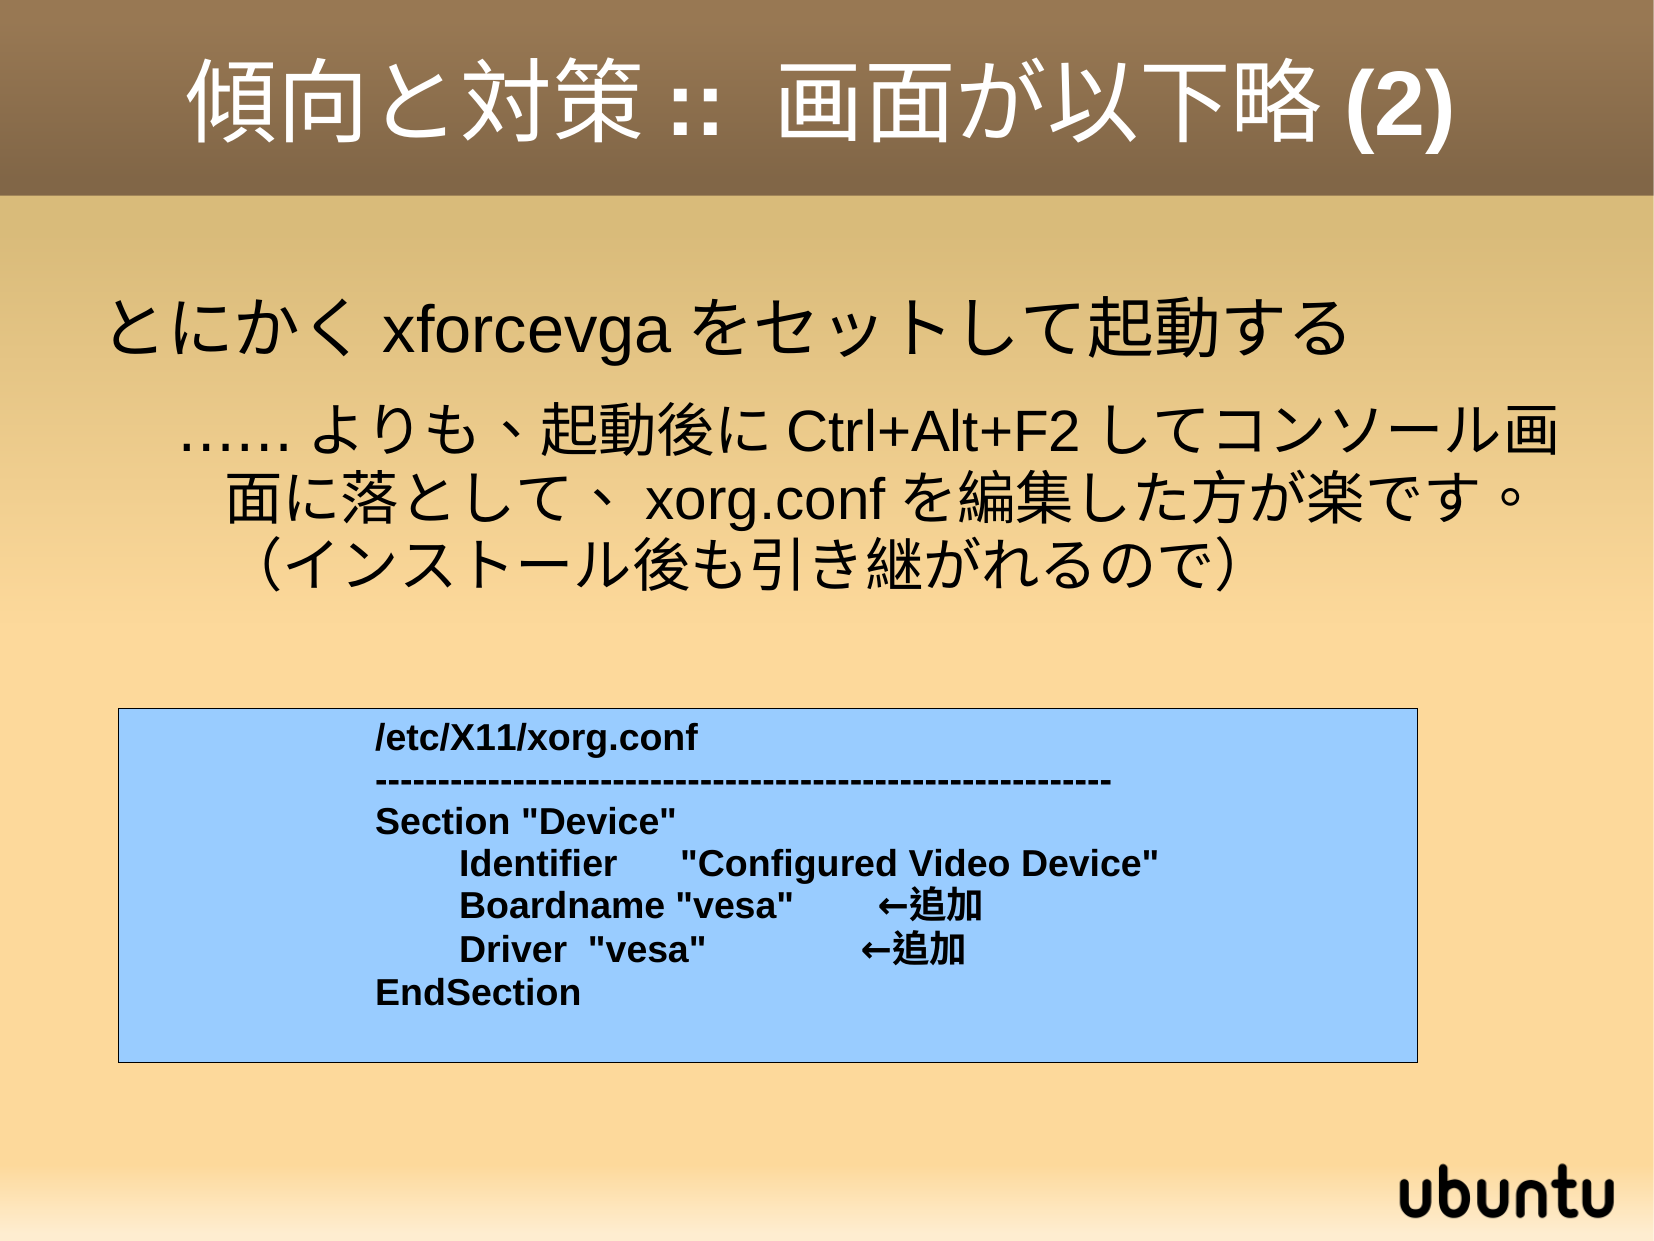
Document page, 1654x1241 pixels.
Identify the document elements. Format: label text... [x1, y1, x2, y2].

list とにかくxforcevgaをセットして起動する ……よりも、起動後にCtrl+Alt+F2してコンソール画面に落として、xorg.confを編集した方が楽です。（インストール後も引き継がれるので） [82, 290, 1571, 1094]
picture [0, 0, 1654, 1241]
title 傾向と対策:: 画面が以下略(2) [76, 7, 1565, 200]
text_box /etc/X11/xorg.conf ----------------------------------------------------------- Section "Device" Identifier "Configured Video Device" Boardname "vesa" ←追加 Driver "vesa" ←追加 EndSection [118, 708, 1418, 1063]
